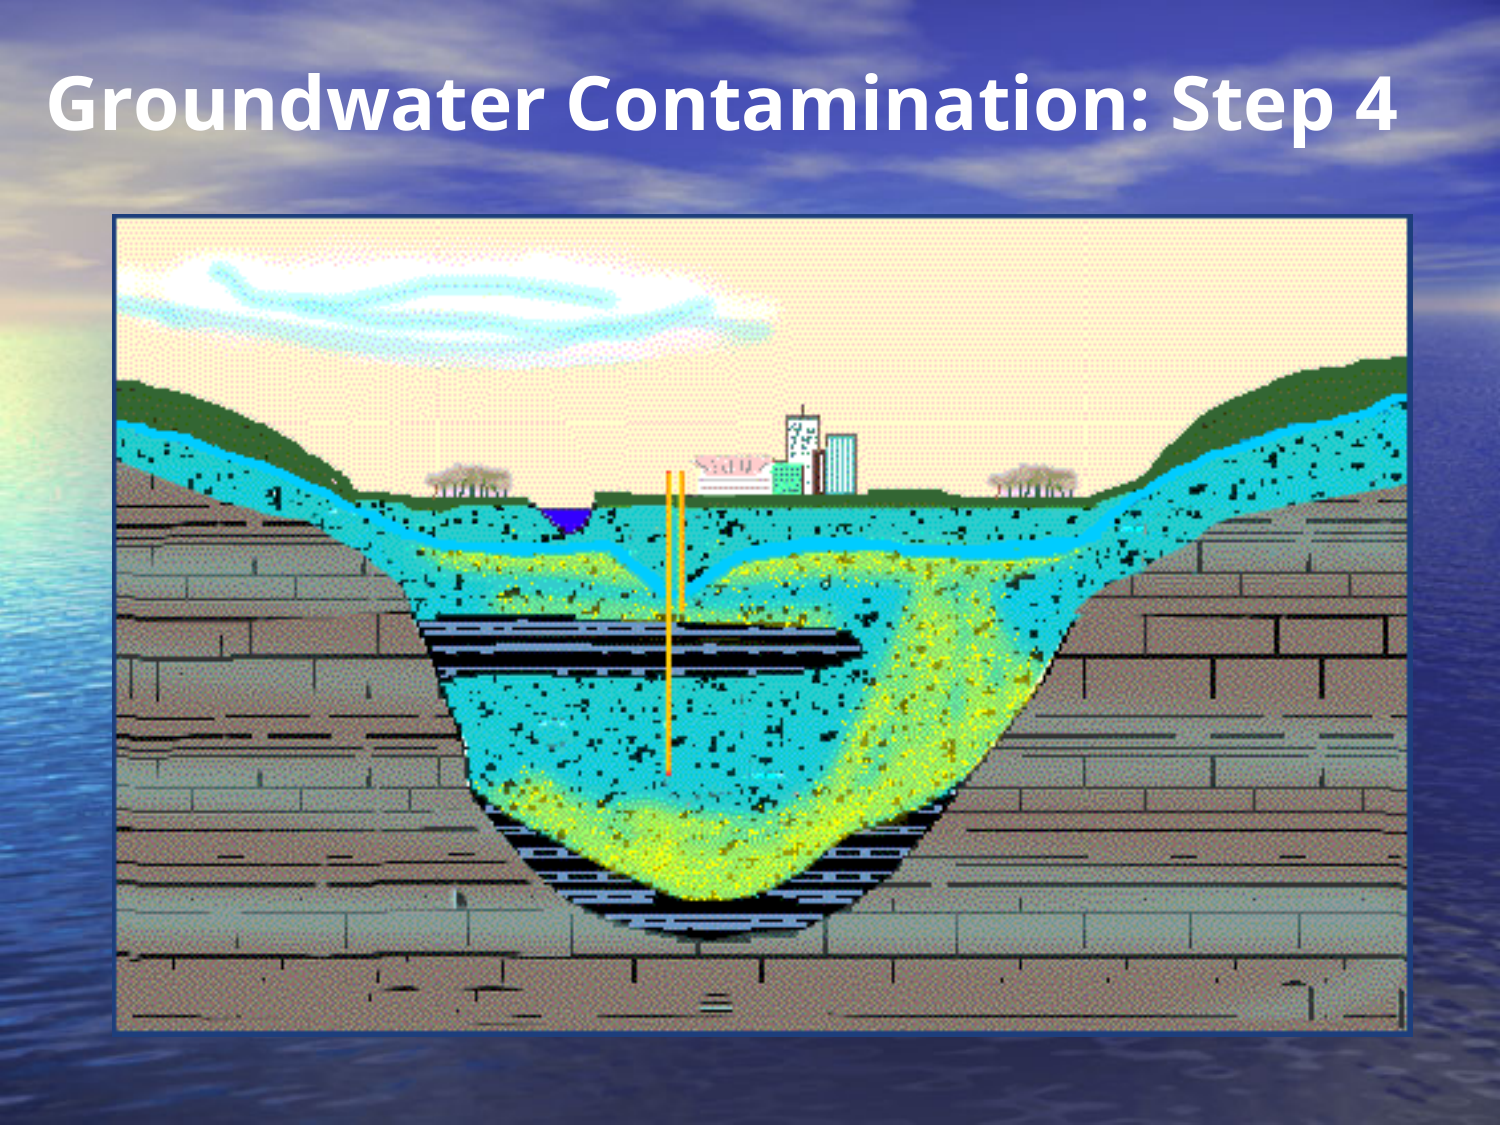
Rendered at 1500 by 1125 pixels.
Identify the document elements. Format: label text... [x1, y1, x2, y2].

picture [0, 0, 1500, 1125]
chart [112, 214, 1413, 1038]
text_box Groundwater Contamination: Step 4 [30, 47, 1414, 154]
